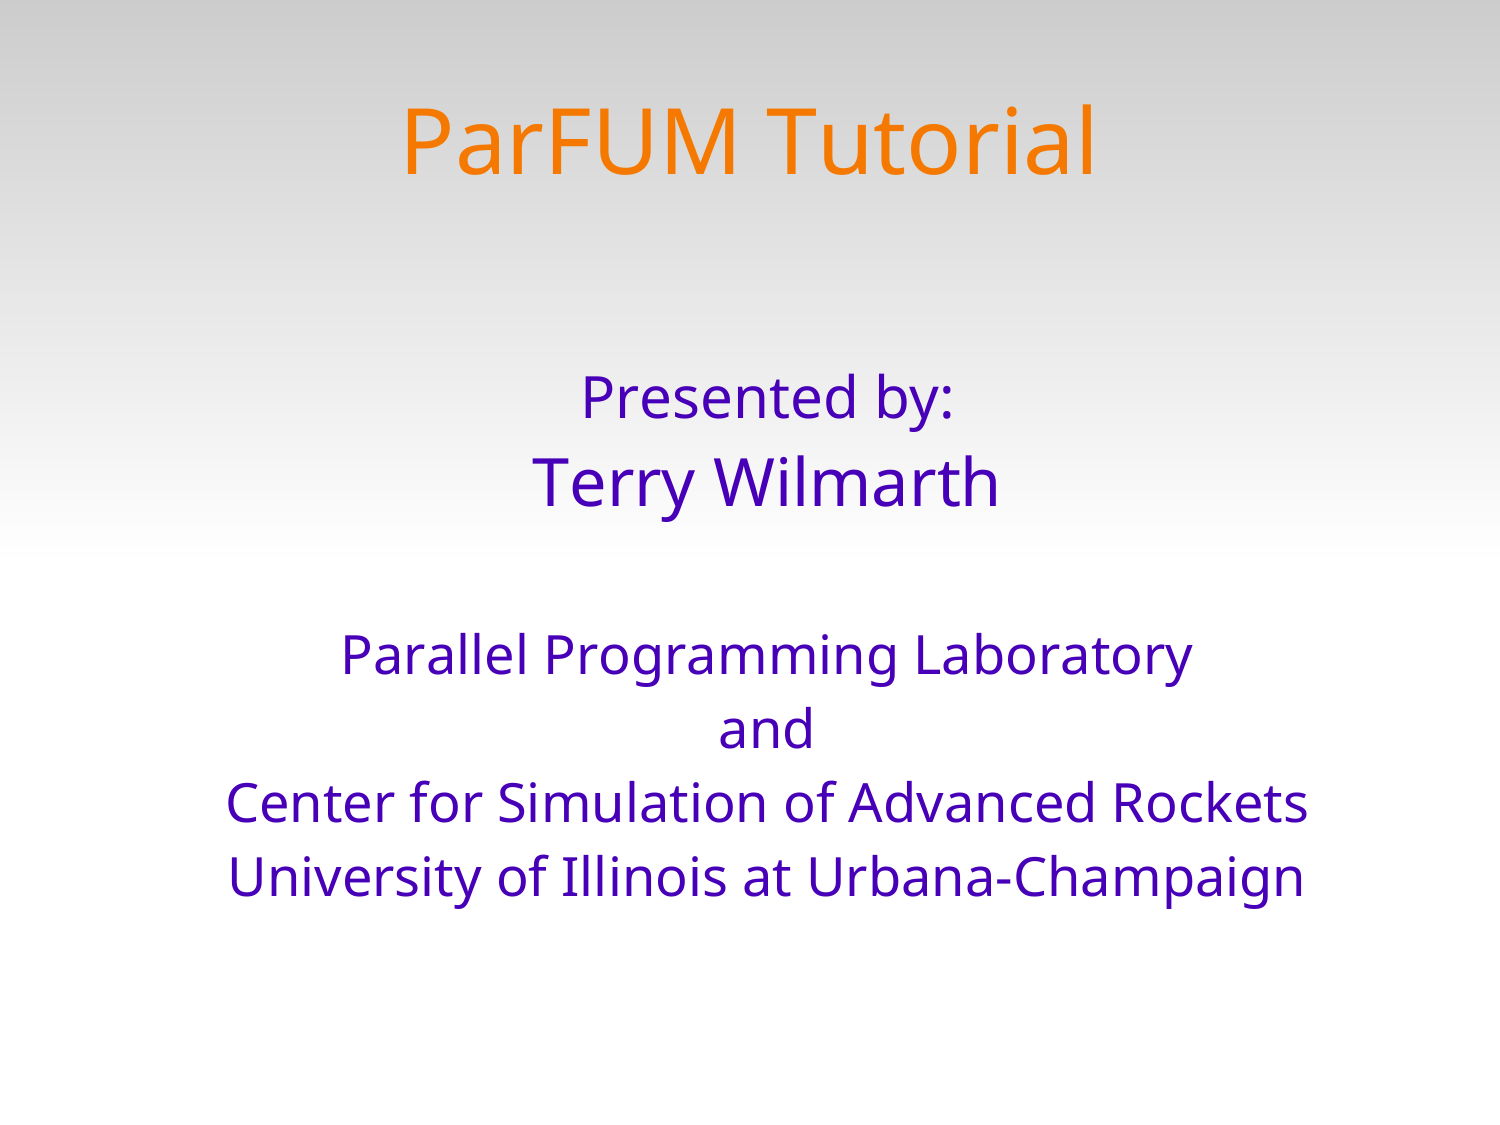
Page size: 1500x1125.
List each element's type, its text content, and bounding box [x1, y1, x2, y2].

subtitle Presented by: Terry Wilmarth Parallel Programming Laboratory and Center for Simulation of Advanced Rockets University of Illinois at Urbana-Champaign [75, 270, 1425, 999]
title ParFUM Tutorial [75, 44, 1425, 233]
